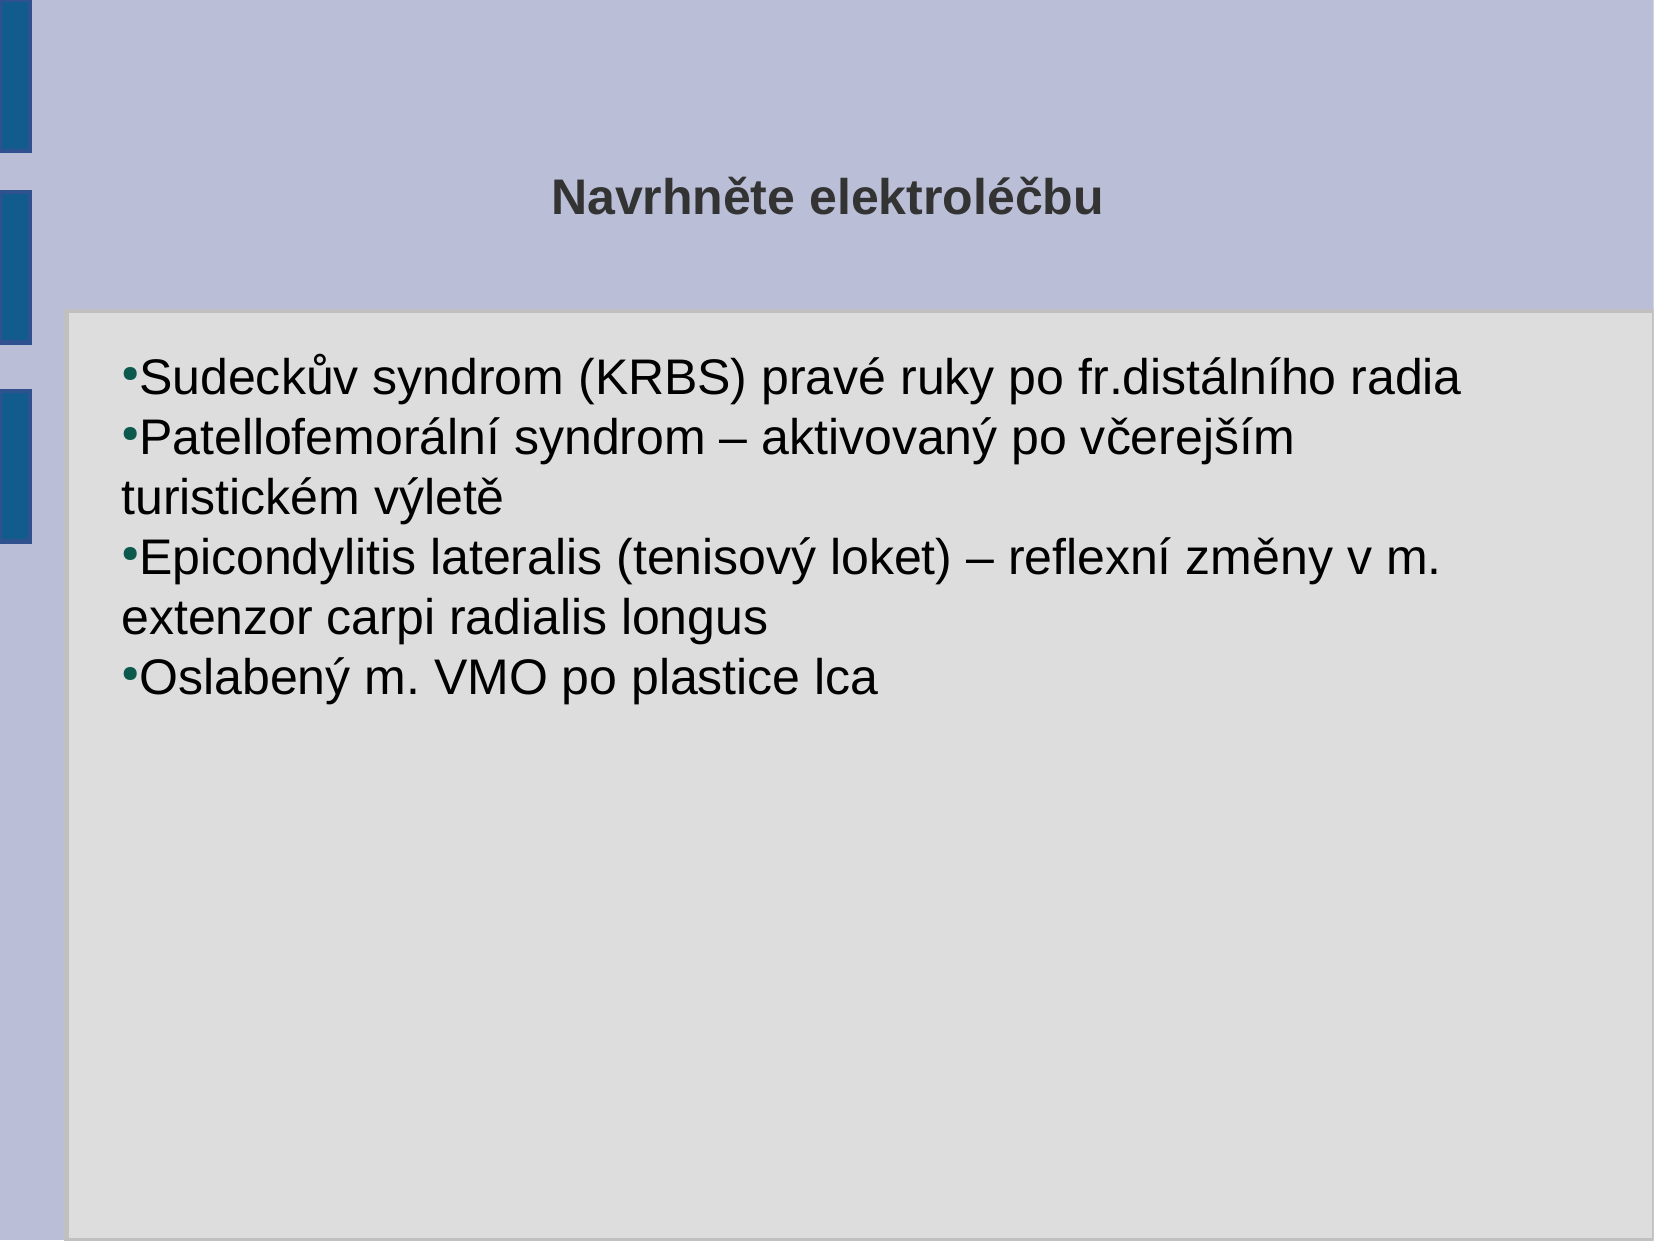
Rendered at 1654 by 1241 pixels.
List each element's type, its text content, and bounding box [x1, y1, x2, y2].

list Sudeckův syndrom (KRBS) pravé ruky po fr.distálního radia Patellofemorální syndrom – aktivovaný po včerejším turistickém výletě Epicondylitis lateralis (tenisový loket) – reflexní změny v m. extenzor carpi radialis longus Oslabený m. VMO po plastice lca [121, 344, 1534, 1127]
title Navrhněte elektroléčbu [121, 91, 1534, 299]
